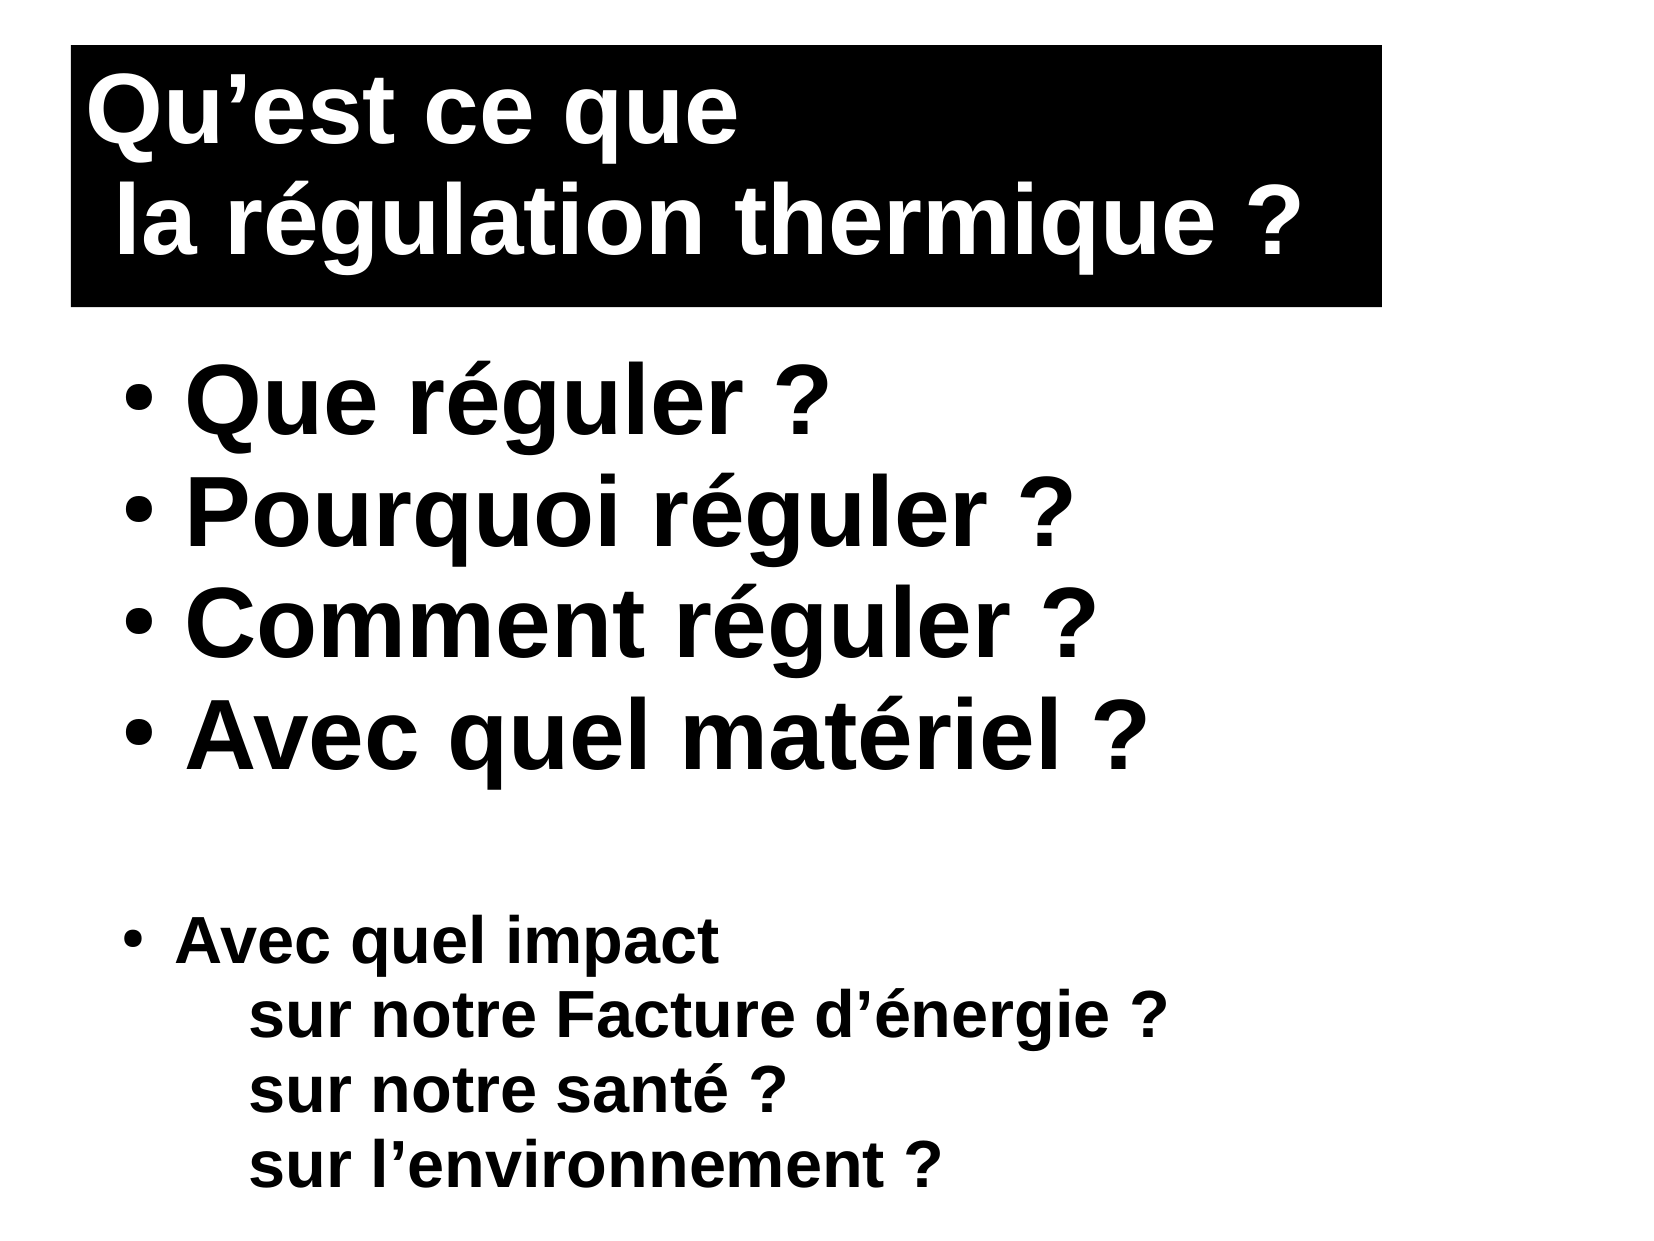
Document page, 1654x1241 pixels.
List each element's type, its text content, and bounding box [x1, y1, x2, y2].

text_box Qu’est ce que la régulation thermique ? [70, 45, 1382, 308]
text_box Que réguler ? Pourquoi réguler ? Comment réguler ? Avec quel matériel ? Avec quel impact sur notre Facture d’énergie ? sur notre santé ? sur l’environnement ? [106, 336, 1583, 1210]
